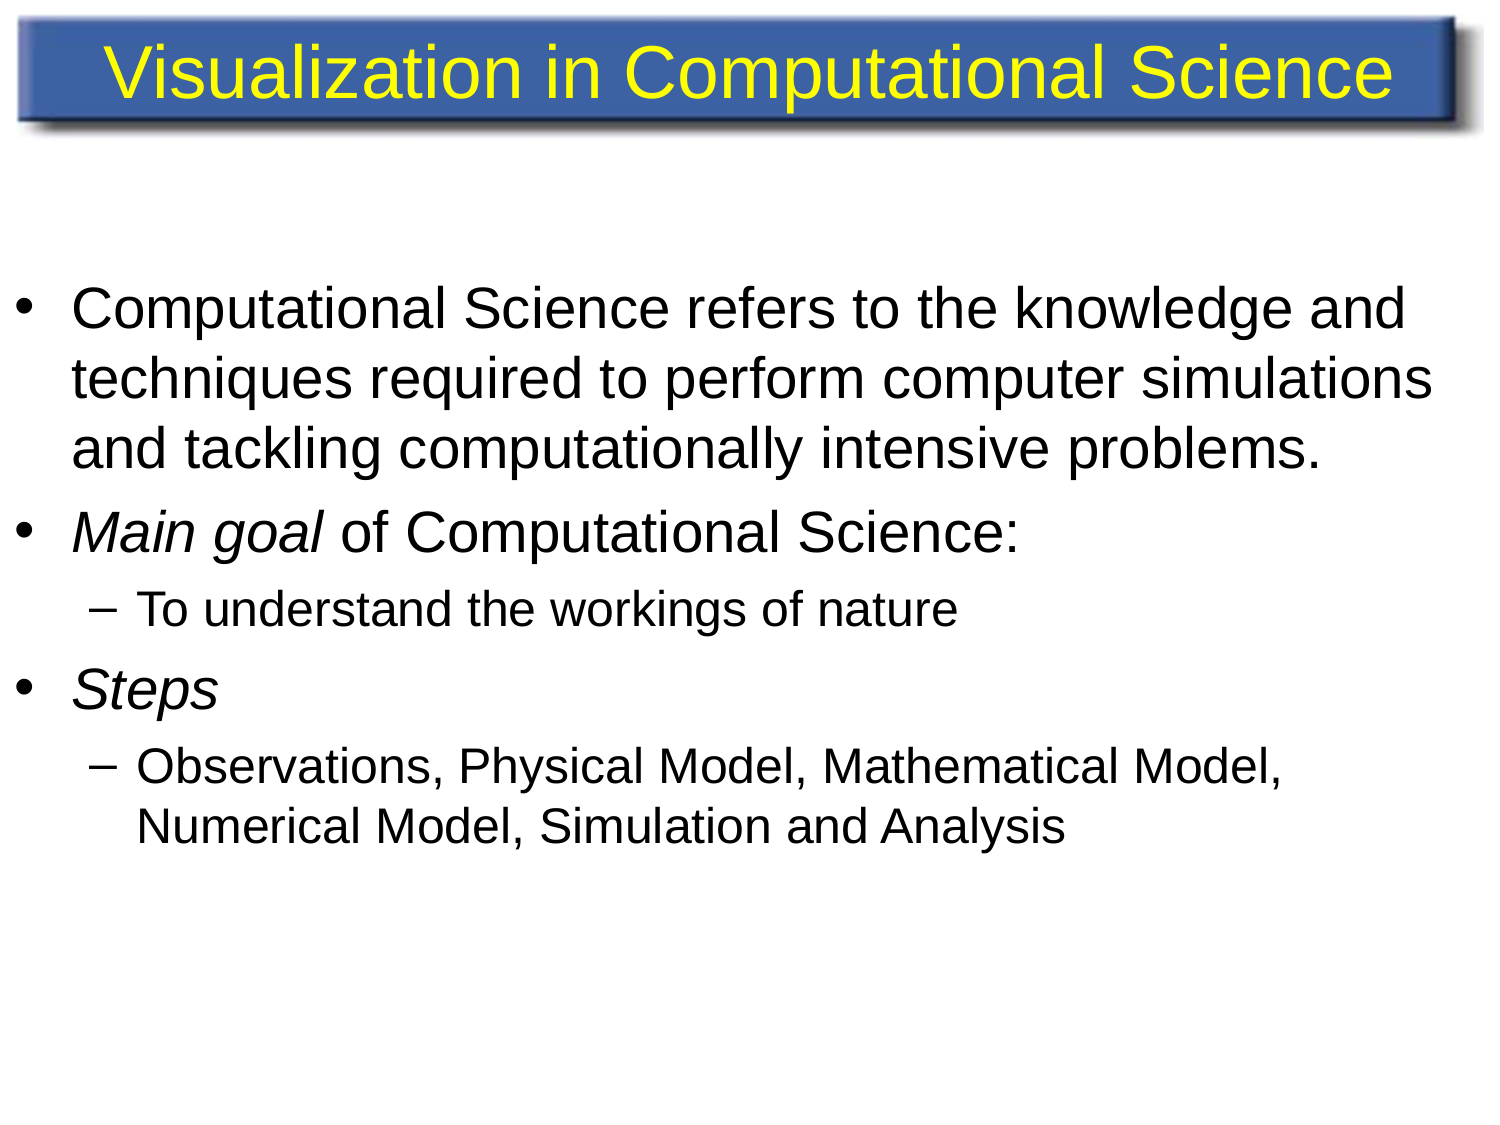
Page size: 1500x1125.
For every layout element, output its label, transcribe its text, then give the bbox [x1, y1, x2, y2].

title Visualization in Computational Science [0, 0, 1500, 138]
list Computational Science refers to the knowledge and techniques required to perform computer simulations and tackling computationally intensive problems. Main goal of Computational Science: To understand the workings of nature Steps Observations, Physical Model, Mathematical Model, Numerical Model, Simulation and Analysis [0, 262, 1500, 1063]
